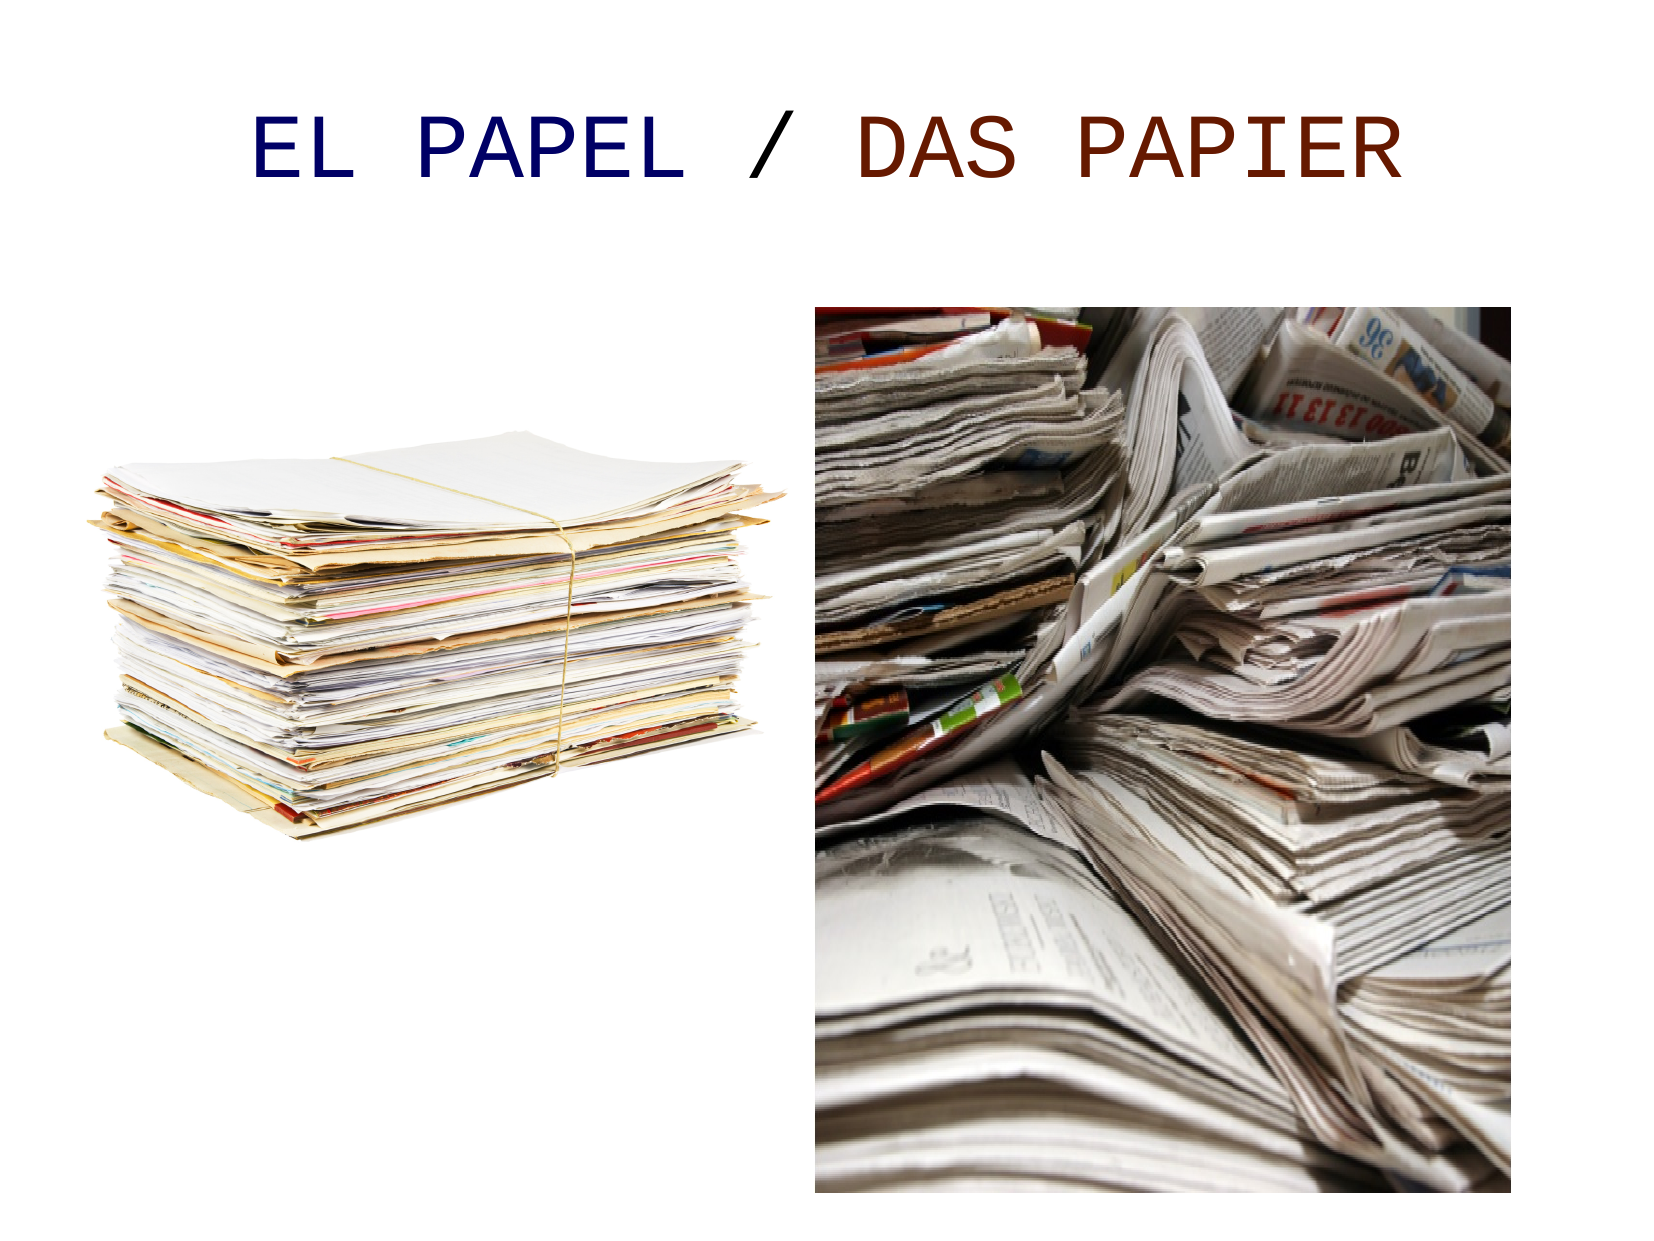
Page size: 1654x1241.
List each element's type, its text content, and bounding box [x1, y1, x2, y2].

picture [814, 307, 1512, 1193]
title EL PAPEL / DAS PAPIER [82, 49, 1571, 257]
picture [57, 377, 804, 877]
